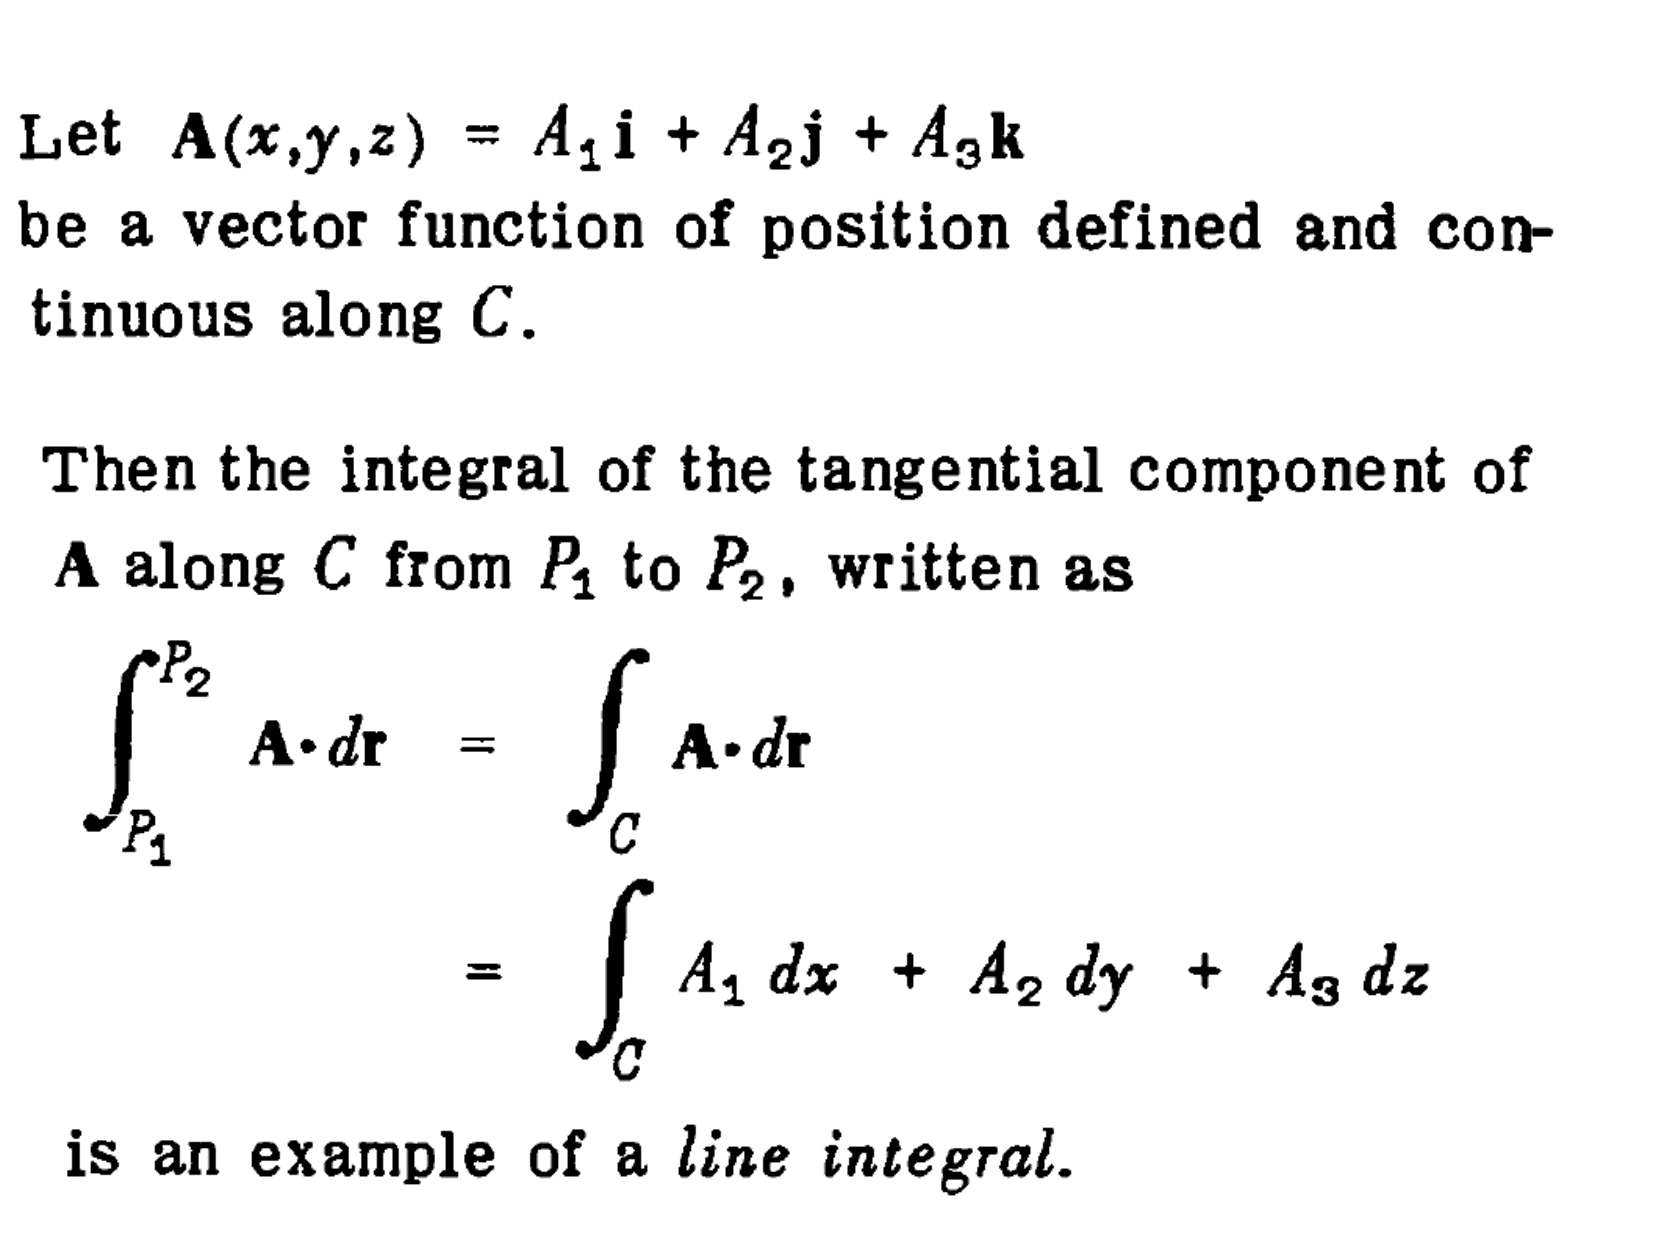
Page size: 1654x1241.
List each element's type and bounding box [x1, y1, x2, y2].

picture [35, 625, 1453, 1205]
picture [0, 94, 1558, 355]
picture [47, 525, 1152, 603]
picture [32, 428, 1542, 508]
